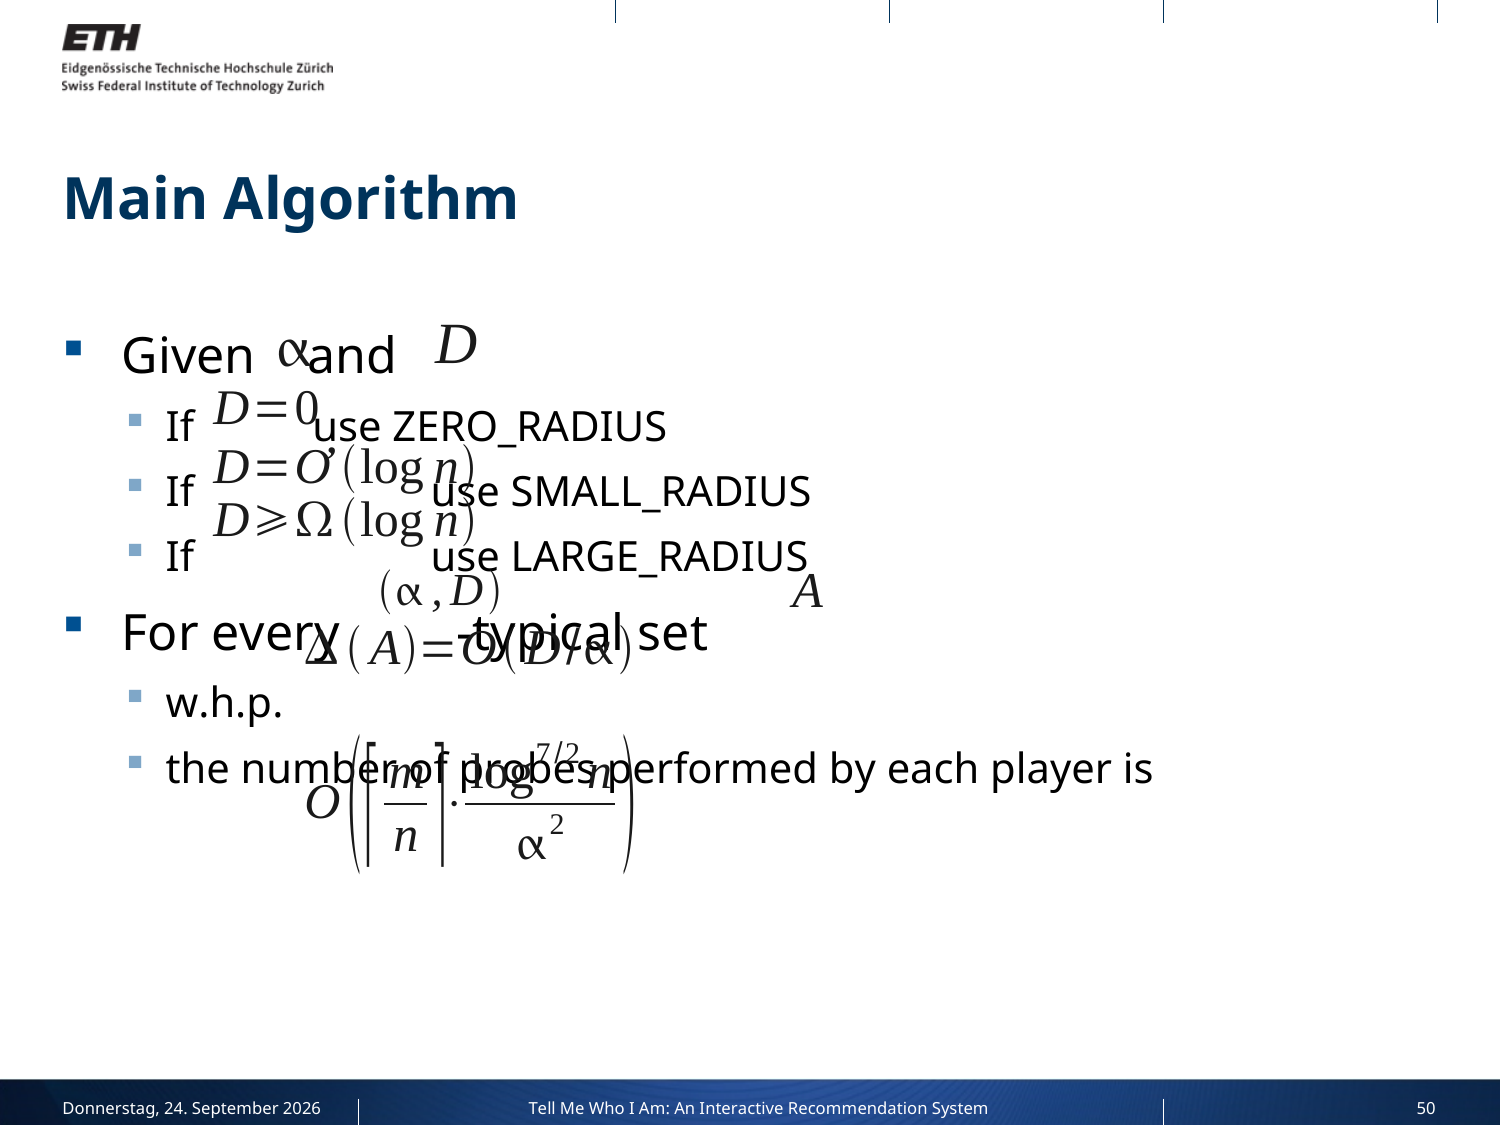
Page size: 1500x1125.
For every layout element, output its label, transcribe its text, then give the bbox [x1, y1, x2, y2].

picture [0, 1078, 1500, 1125]
chart [781, 563, 829, 619]
chart [298, 731, 643, 877]
title Main Algorithm [62, 157, 1438, 281]
chart [371, 564, 508, 617]
chart [424, 312, 484, 377]
chart [298, 620, 641, 679]
picture [62, 24, 333, 94]
chart [204, 439, 483, 551]
chart [203, 314, 326, 436]
list Given and If use ZERO_RADIUS If use SMALL_RADIUS If use LARGE_RADIUS For every -typical set w.h.p. the number of probes performed by each player is [62, 319, 1438, 1052]
